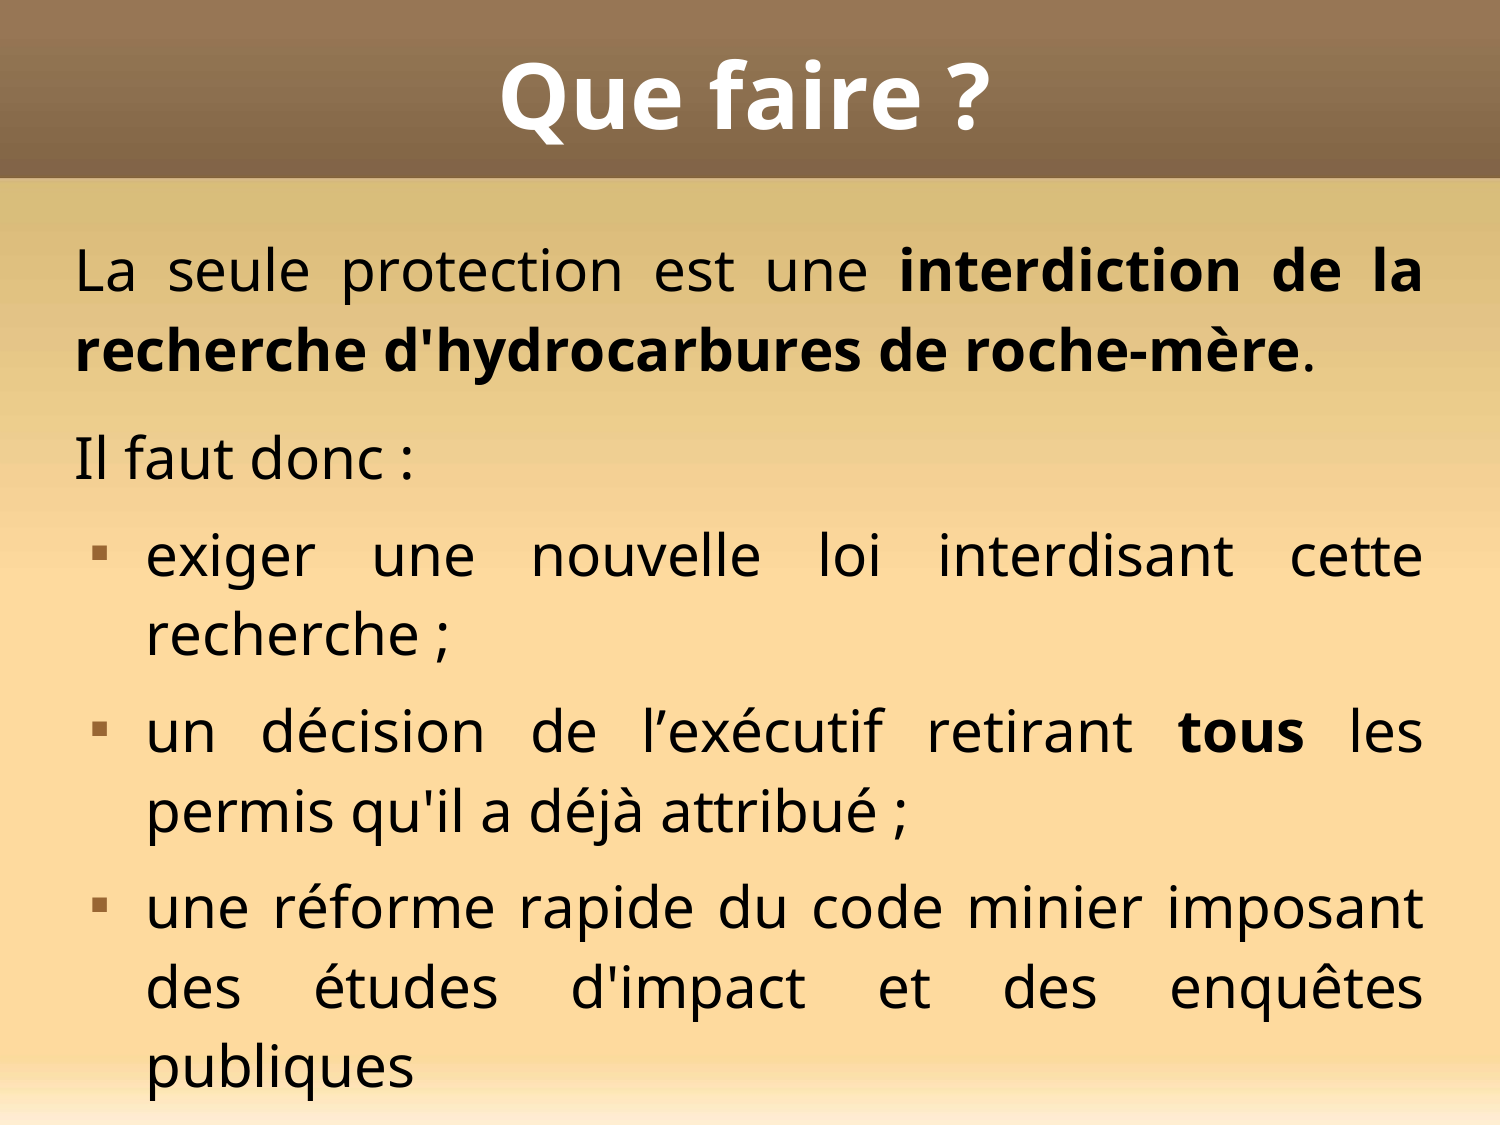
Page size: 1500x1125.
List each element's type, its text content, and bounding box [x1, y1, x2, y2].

list La seule protection est une interdiction de la recherche d'hydrocarbures de roche-mère. Il faut donc : exiger une nouvelle loi interdisant cette recherche ; un décision de l’exécutif retirant tous les permis qu'il a déjà attribué ; une réforme rapide du code minier imposant des études d'impact et des enquêtes publiques [74, 229, 1425, 1047]
title Que faire ? [69, 0, 1420, 188]
picture [0, 0, 1500, 1125]
